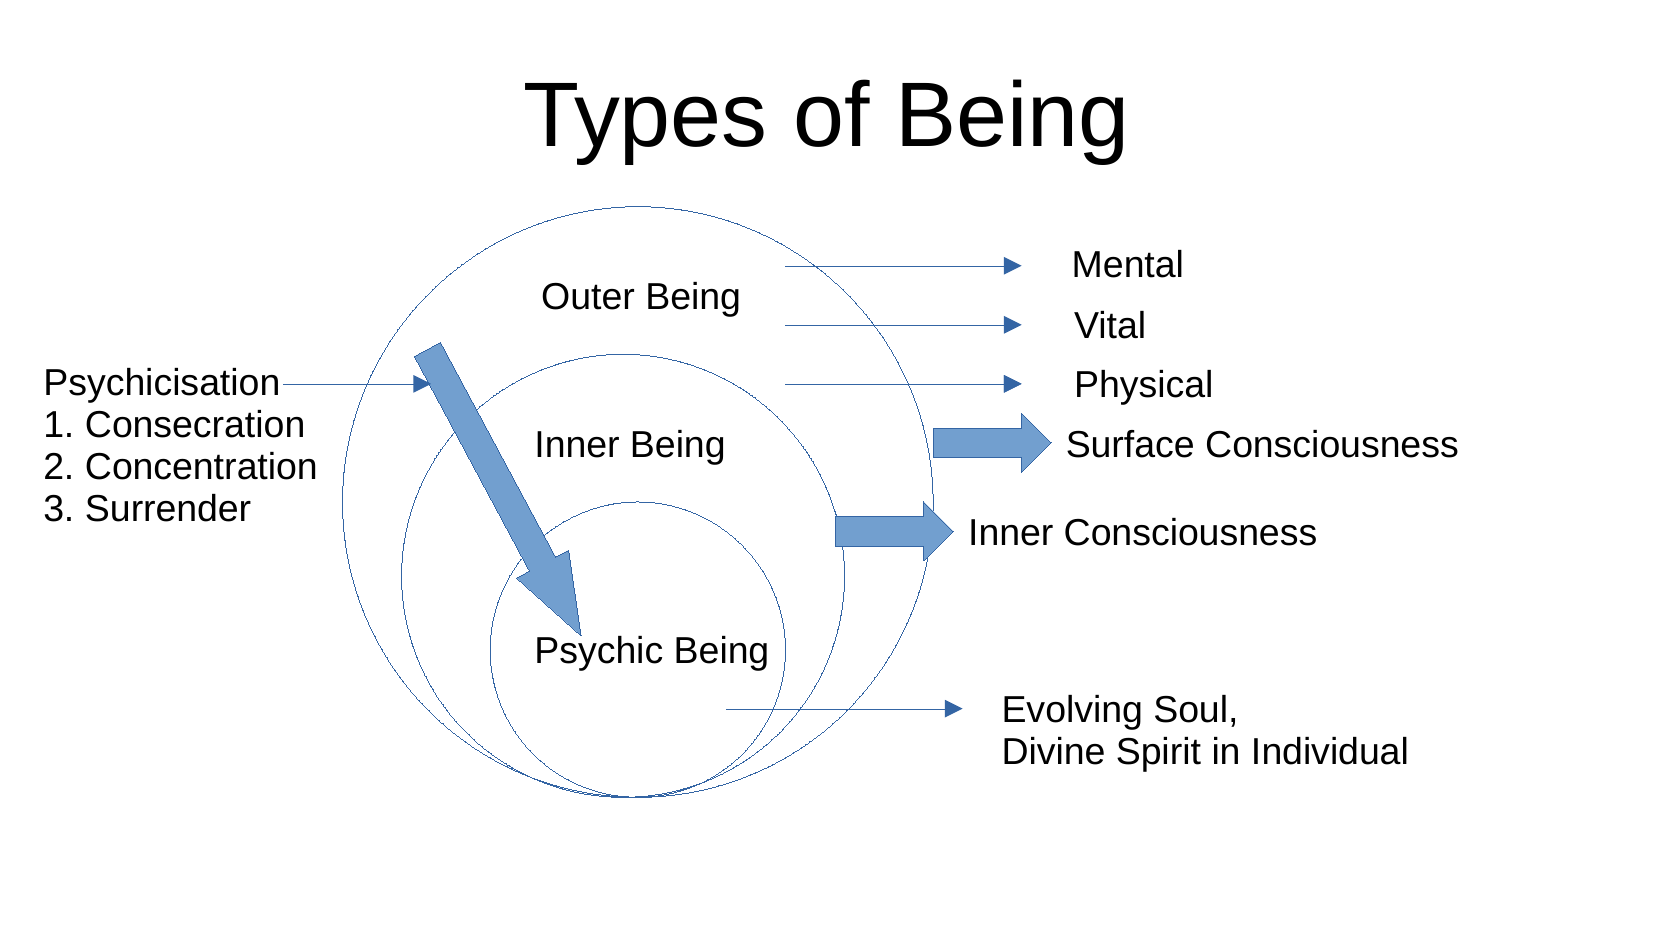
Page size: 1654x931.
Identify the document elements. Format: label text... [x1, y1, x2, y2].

text_box Inner Being [519, 415, 741, 473]
text_box Outer Being [526, 267, 756, 325]
title Types of Being [82, 37, 1571, 193]
text_box Mental [1056, 236, 1199, 294]
text_box Psychicisation 1. Consecration 2. Concentration 3. Surrender [28, 354, 333, 538]
text_box [414, 342, 582, 636]
text_box Surface Consciousness [1051, 415, 1474, 473]
text_box Evolving Soul, Divine Spirit in Individual [986, 681, 1424, 781]
text_box [933, 413, 1051, 473]
text_box [835, 501, 953, 561]
text_box Vital [1059, 297, 1162, 355]
text_box Inner Consciousness [953, 504, 1333, 562]
text_box Physical [1059, 356, 1229, 414]
text_box Psychic Being [519, 622, 785, 680]
